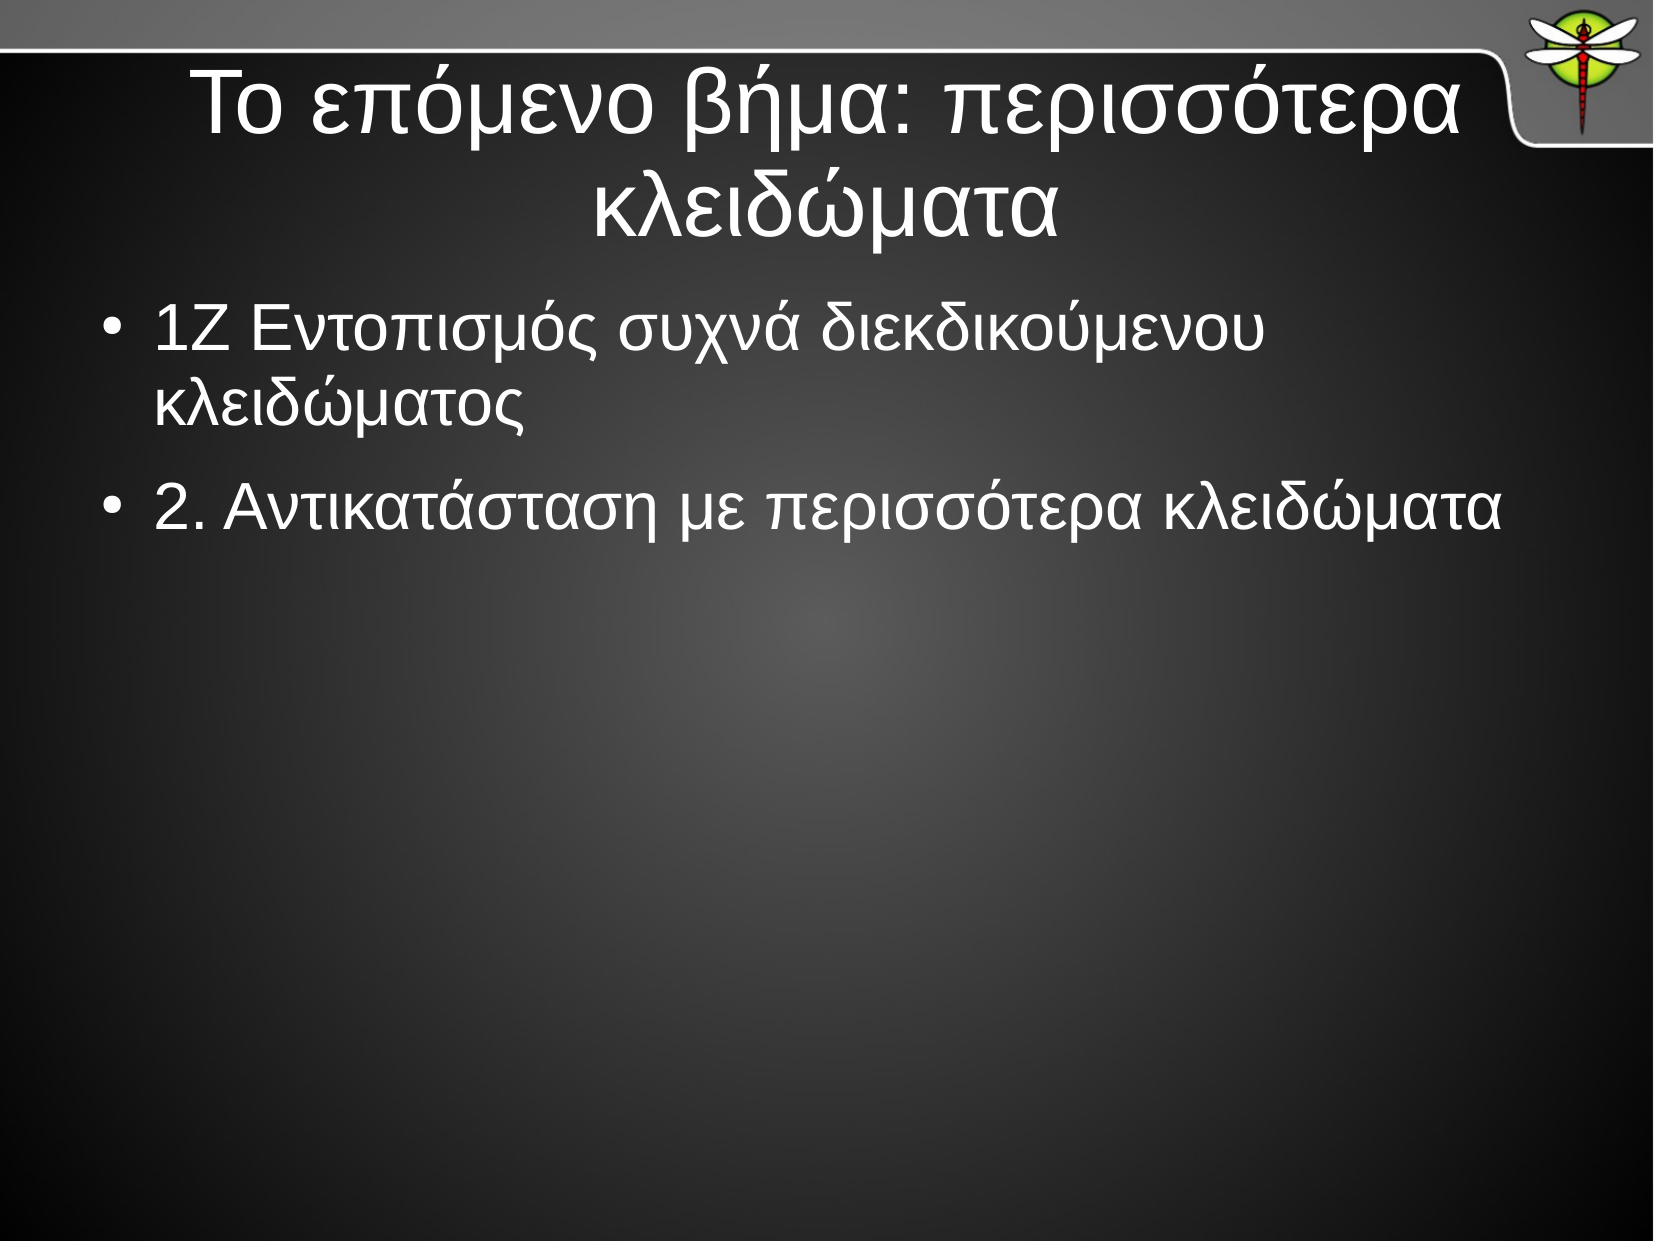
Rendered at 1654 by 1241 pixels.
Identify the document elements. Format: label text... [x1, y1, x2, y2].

title Το επόμενο βήμα: περισσότερα κλειδώματα [82, 49, 1571, 257]
list 1Ζ Εντοπισμός συχνά διεκδικούμενου κλειδώματος 2. Αντικατάσταση με περισσότερα κλειδώματα [82, 290, 1571, 1109]
picture [0, 0, 1654, 1241]
